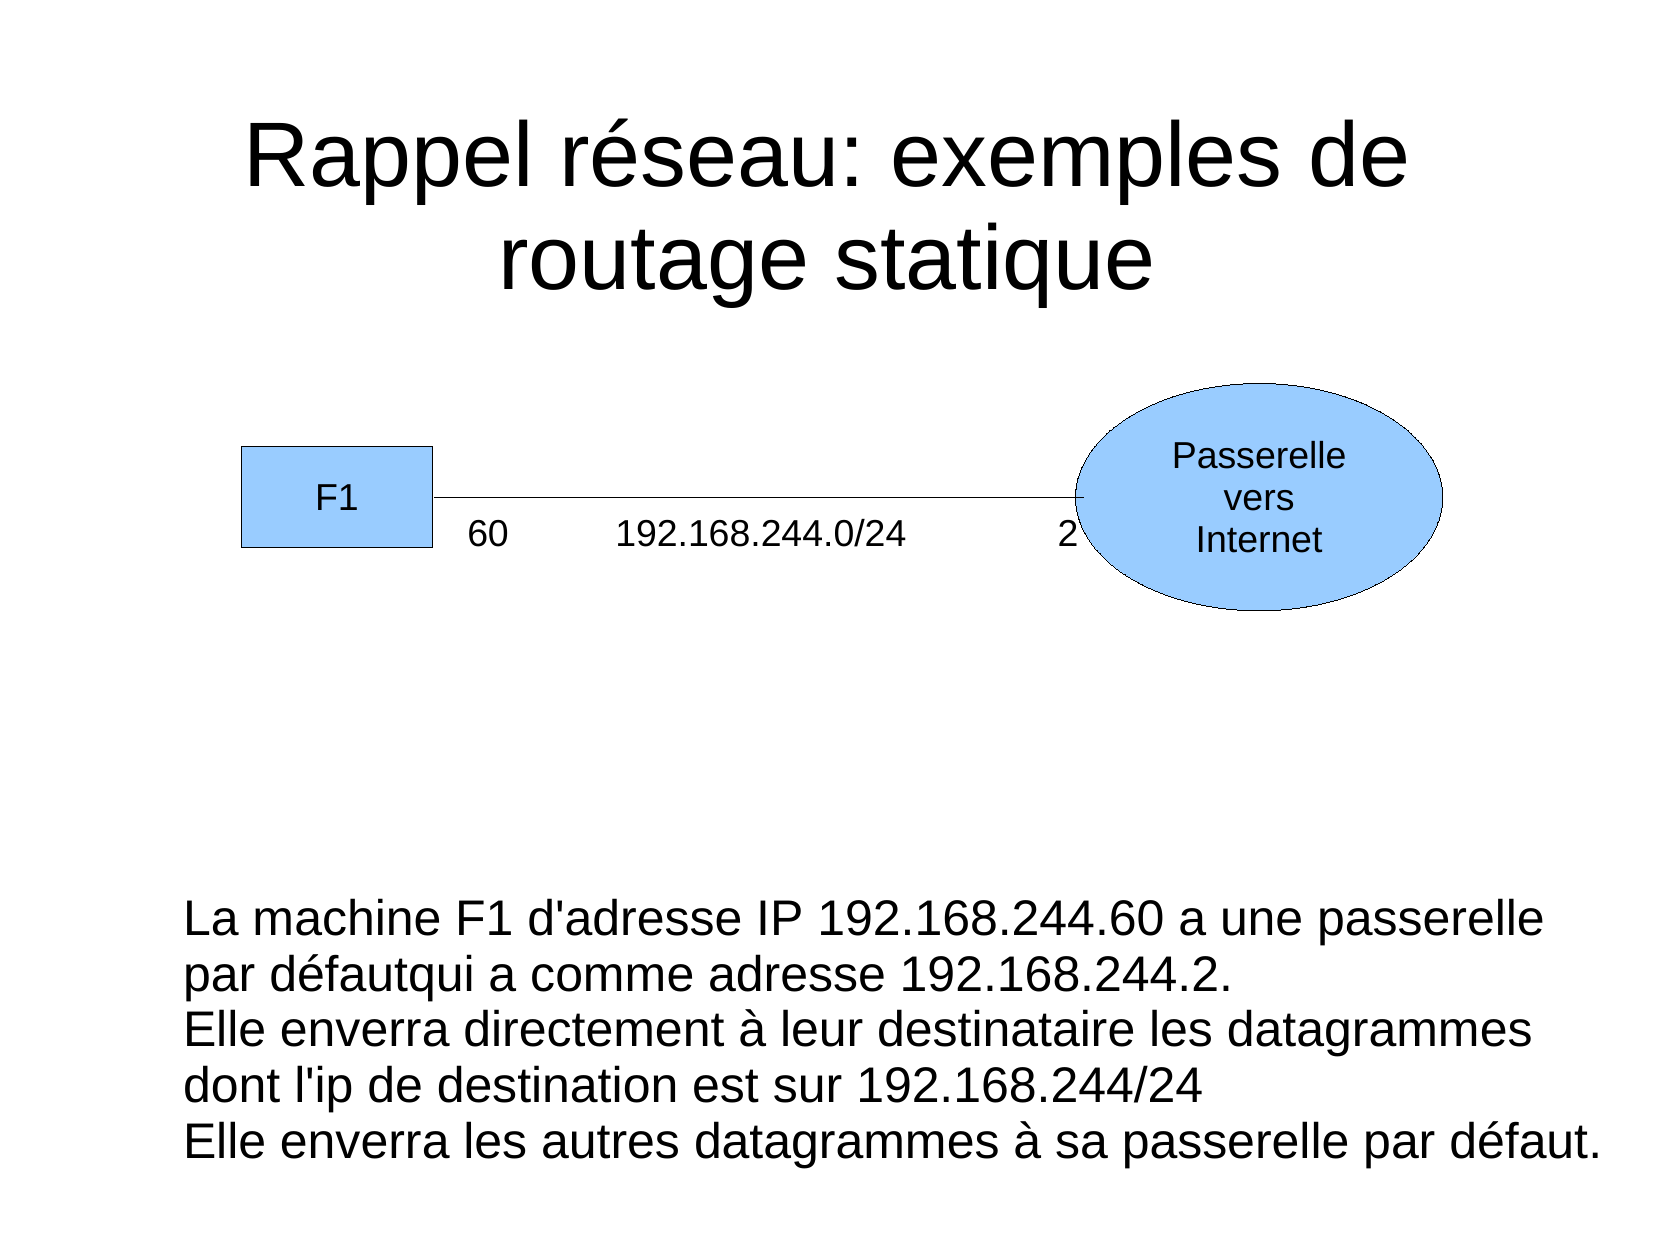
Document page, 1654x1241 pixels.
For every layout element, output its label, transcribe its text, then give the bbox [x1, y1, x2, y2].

text_box La machine F1 d'adresse IP 192.168.244.60 a une passerelle par défautqui a comme adresse 192.168.244.2. Elle enverra directement à leur destinataire les datagrammes dont l'ip de destination est sur 192.168.244/24 Elle enverra les autres datagrammes à sa passerelle par défaut. [168, 882, 1619, 1179]
text_box 192.168.244.0/24 [600, 505, 982, 563]
title Rappel réseau: exemples de routage statique [121, 101, 1534, 312]
text_box Passerelle vers Internet [1075, 383, 1443, 611]
text_box 60 [452, 505, 533, 563]
text_box 2 [1043, 505, 1098, 563]
text_box F1 [241, 446, 433, 548]
